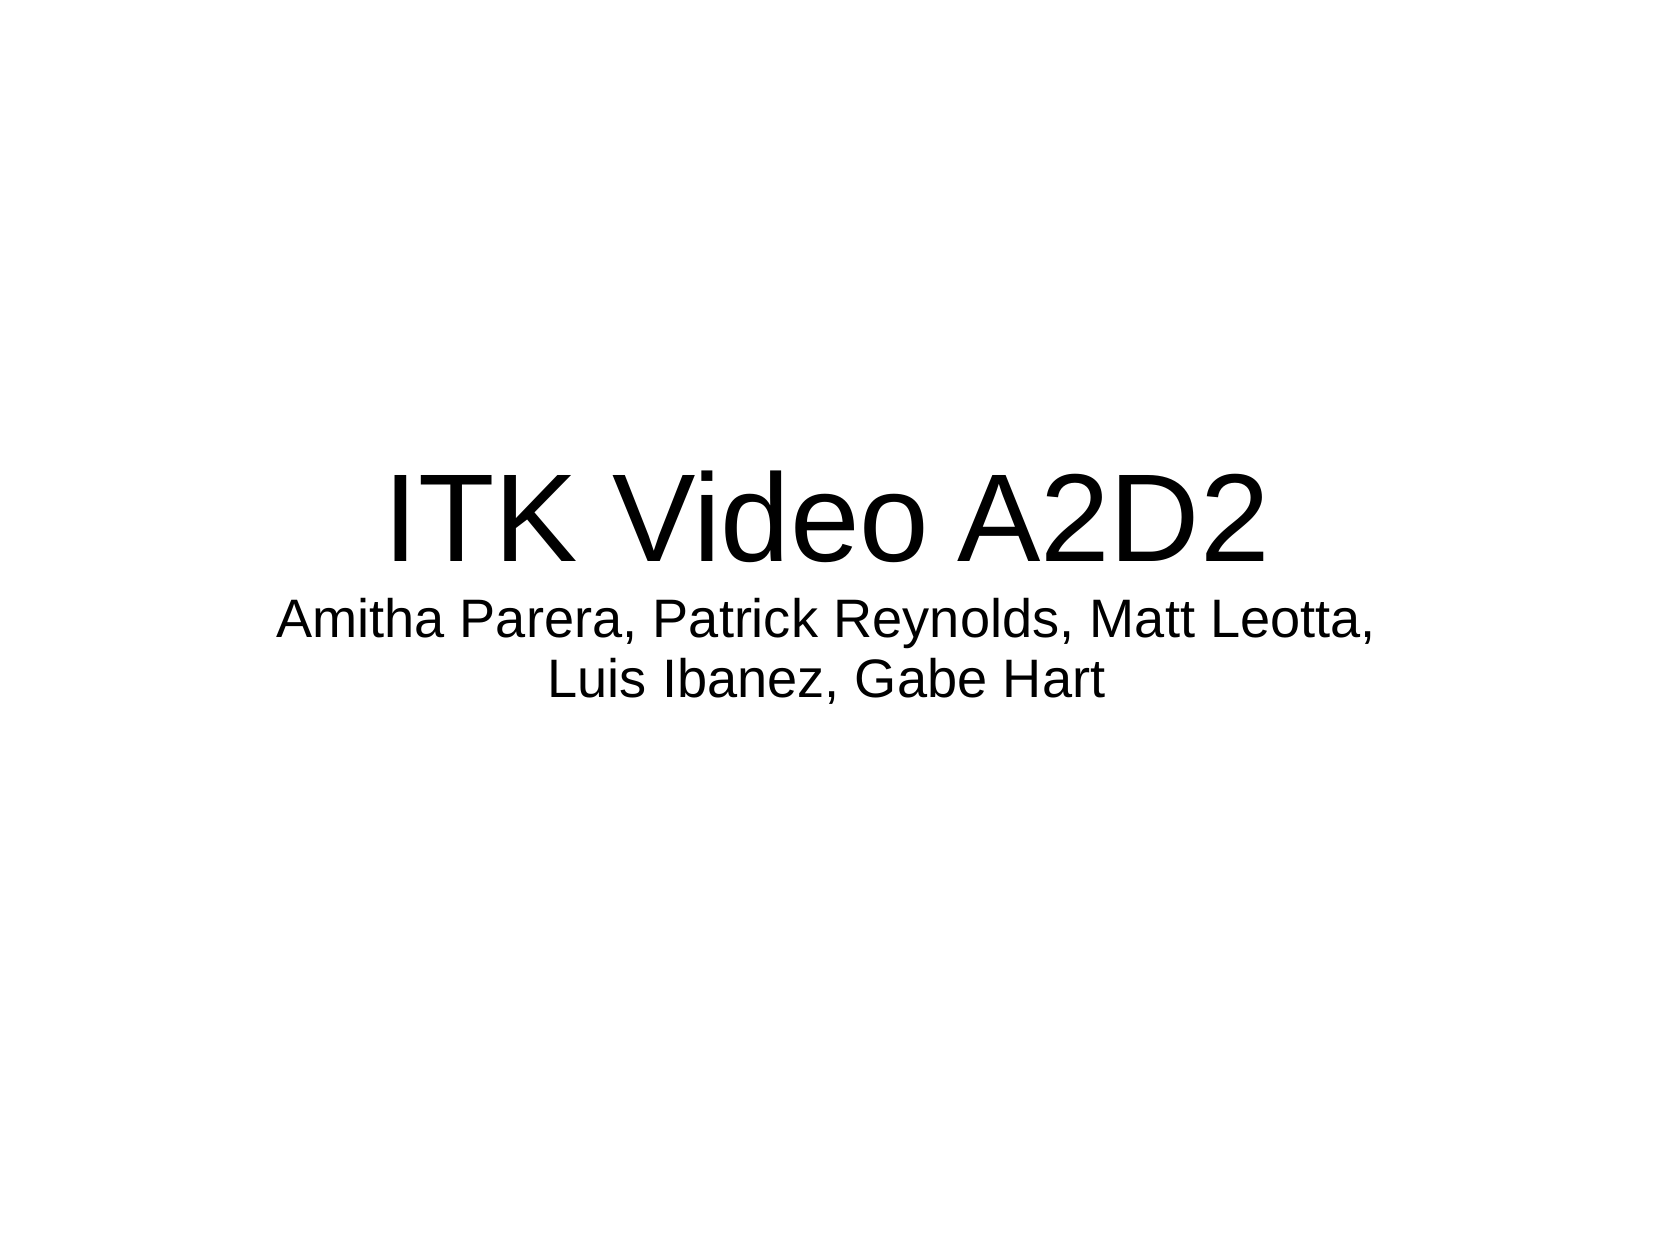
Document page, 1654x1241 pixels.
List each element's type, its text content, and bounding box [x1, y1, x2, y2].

subtitle ITK Video A2D2 Amitha Parera, Patrick Reynolds, Matt Leotta, Luis Ibanez, Gabe Hart [82, 49, 1571, 1109]
